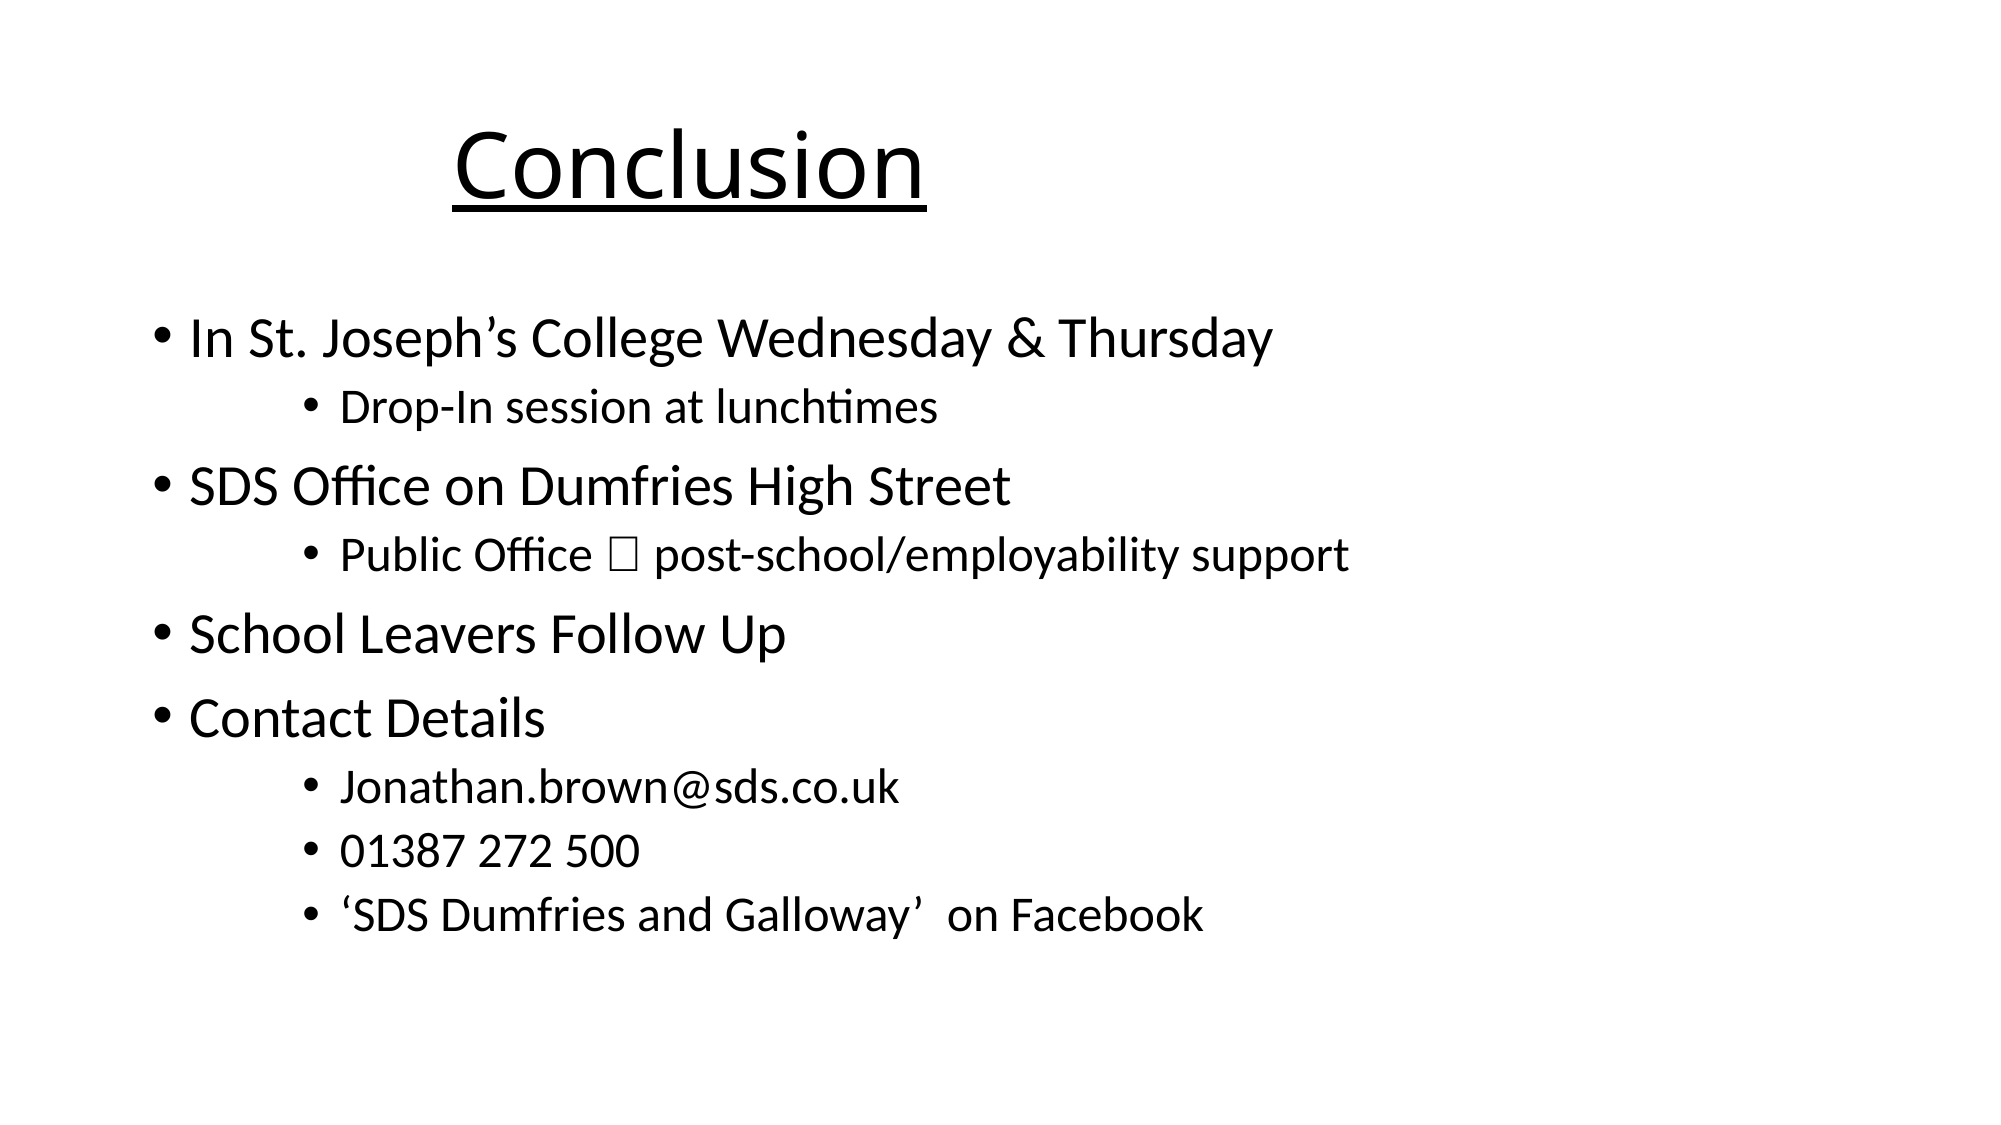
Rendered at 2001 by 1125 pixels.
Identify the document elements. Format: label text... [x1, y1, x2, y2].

title Conclusion [137, 59, 1863, 278]
list In St. Joseph’s College Wednesday & Thursday Drop-In session at lunchtimes SDS Office on Dumfries High Street Public Office  post-school/employability support School Leavers Follow Up Contact Details Jonathan.brown@sds.co.uk 01387 272 500 ‘SDS Dumfries and Galloway’ on Facebook [137, 299, 1863, 1014]
